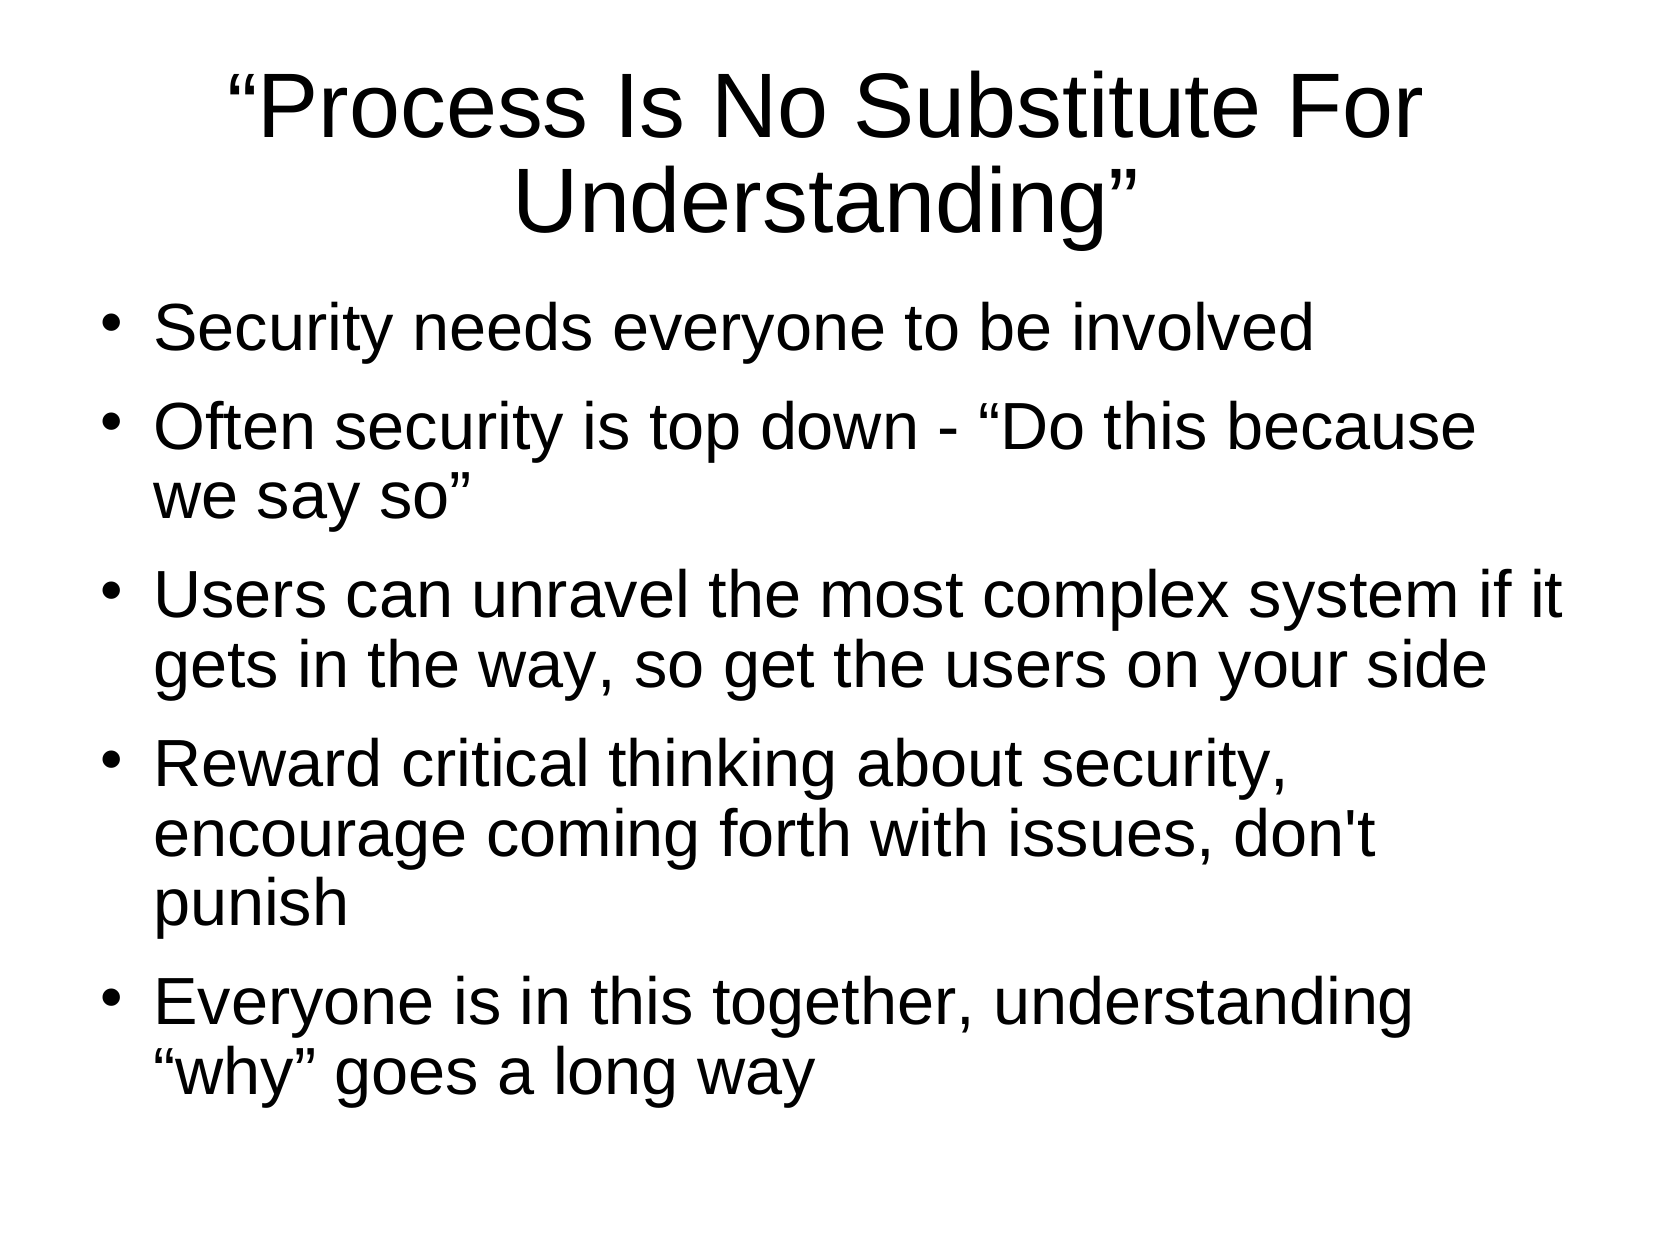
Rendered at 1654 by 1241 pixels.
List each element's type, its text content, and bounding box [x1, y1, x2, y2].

list Security needs everyone to be involved Often security is top down - “Do this because we say so” Users can unravel the most complex system if it gets in the way, so get the users on your side Reward critical thinking about security, encourage coming forth with issues, don't punish Everyone is in this together, understanding “why” goes a long way [82, 290, 1571, 1156]
title “Process Is No Substitute For Understanding” [82, 50, 1571, 256]
